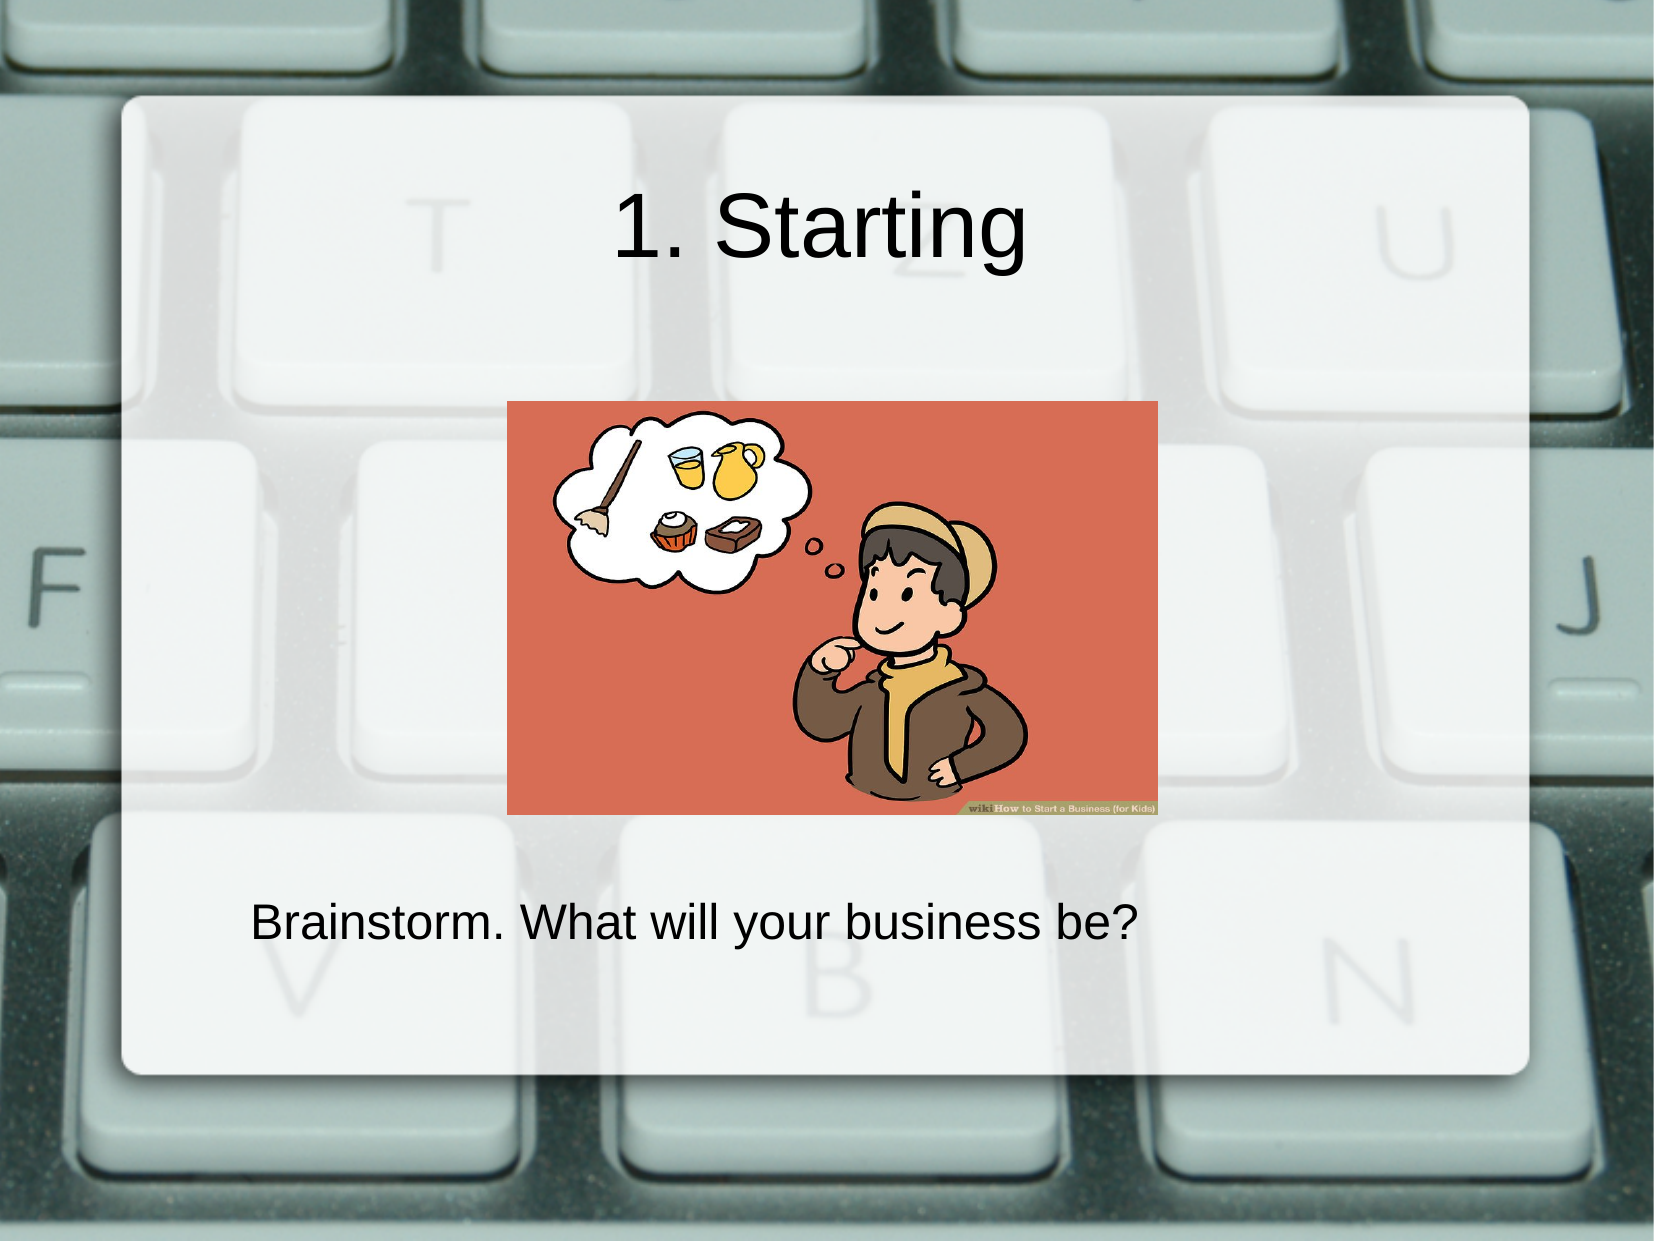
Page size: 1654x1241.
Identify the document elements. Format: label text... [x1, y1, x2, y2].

text_box Brainstorm. What will your business be? [236, 838, 1453, 951]
picture [507, 401, 1158, 815]
title 1. Starting [135, 117, 1506, 325]
